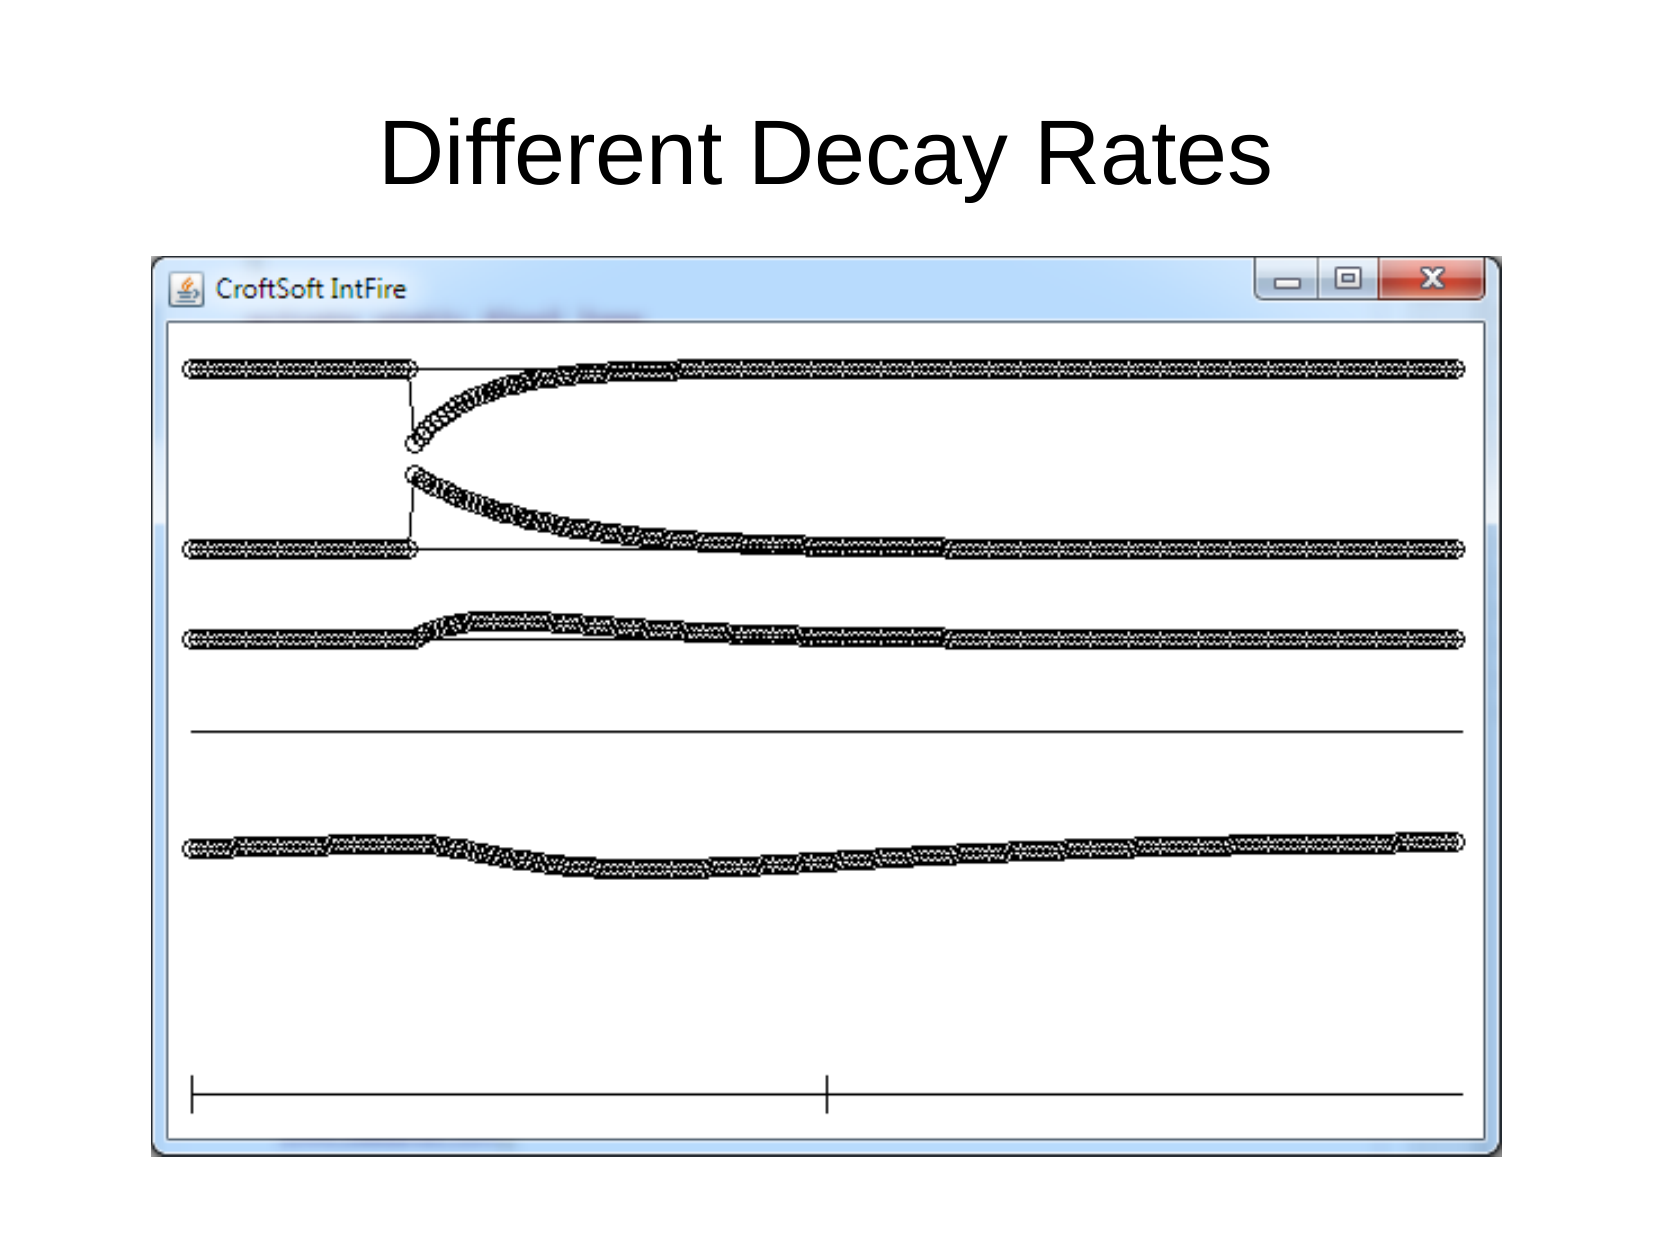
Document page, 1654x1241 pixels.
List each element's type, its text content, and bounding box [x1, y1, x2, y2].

title Different Decay Rates [82, 49, 1571, 257]
picture [151, 256, 1502, 1157]
